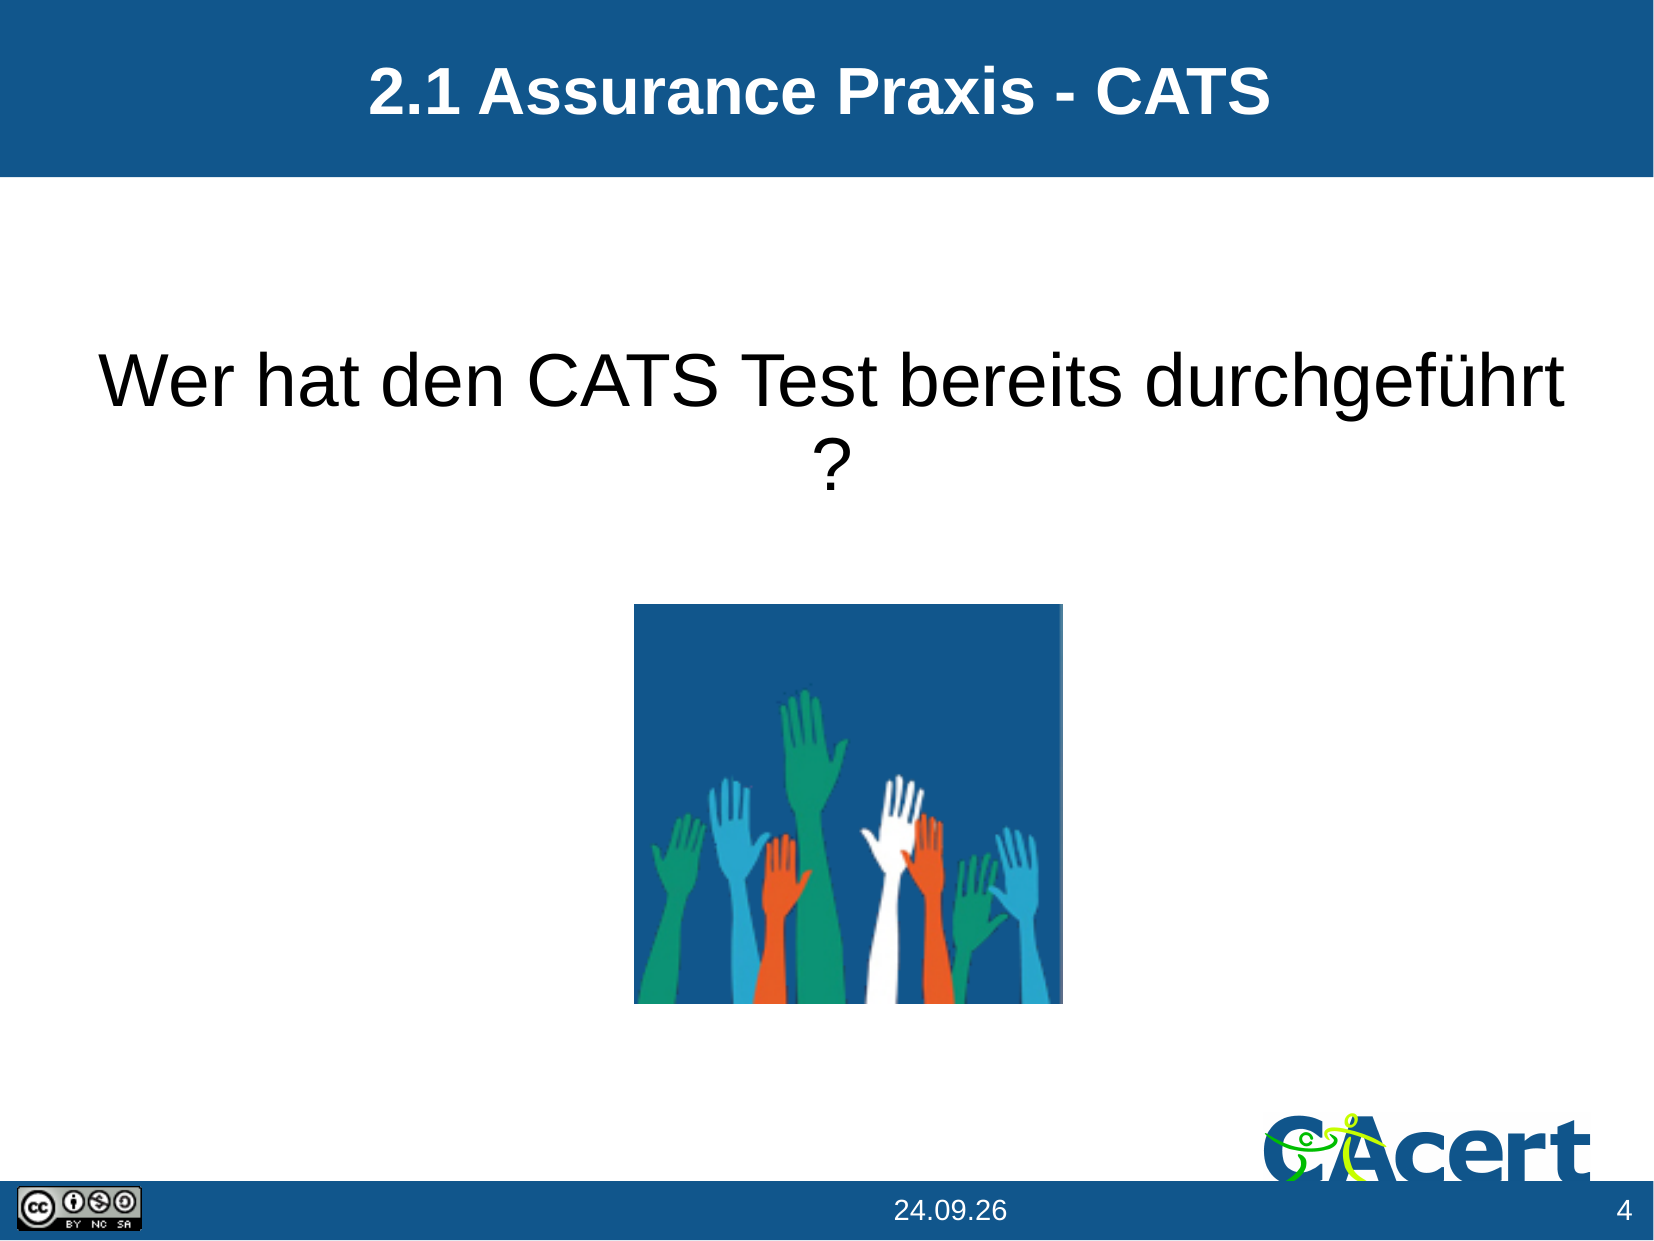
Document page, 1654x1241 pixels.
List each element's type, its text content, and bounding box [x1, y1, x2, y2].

title 2.1 Assurance Praxis - CATS [76, 17, 1565, 166]
picture [17, 1186, 142, 1231]
picture [634, 604, 1063, 1004]
subtitle Wer hat den CATS Test bereits durchgeführt ? [88, 314, 1577, 532]
picture [1263, 1112, 1591, 1181]
